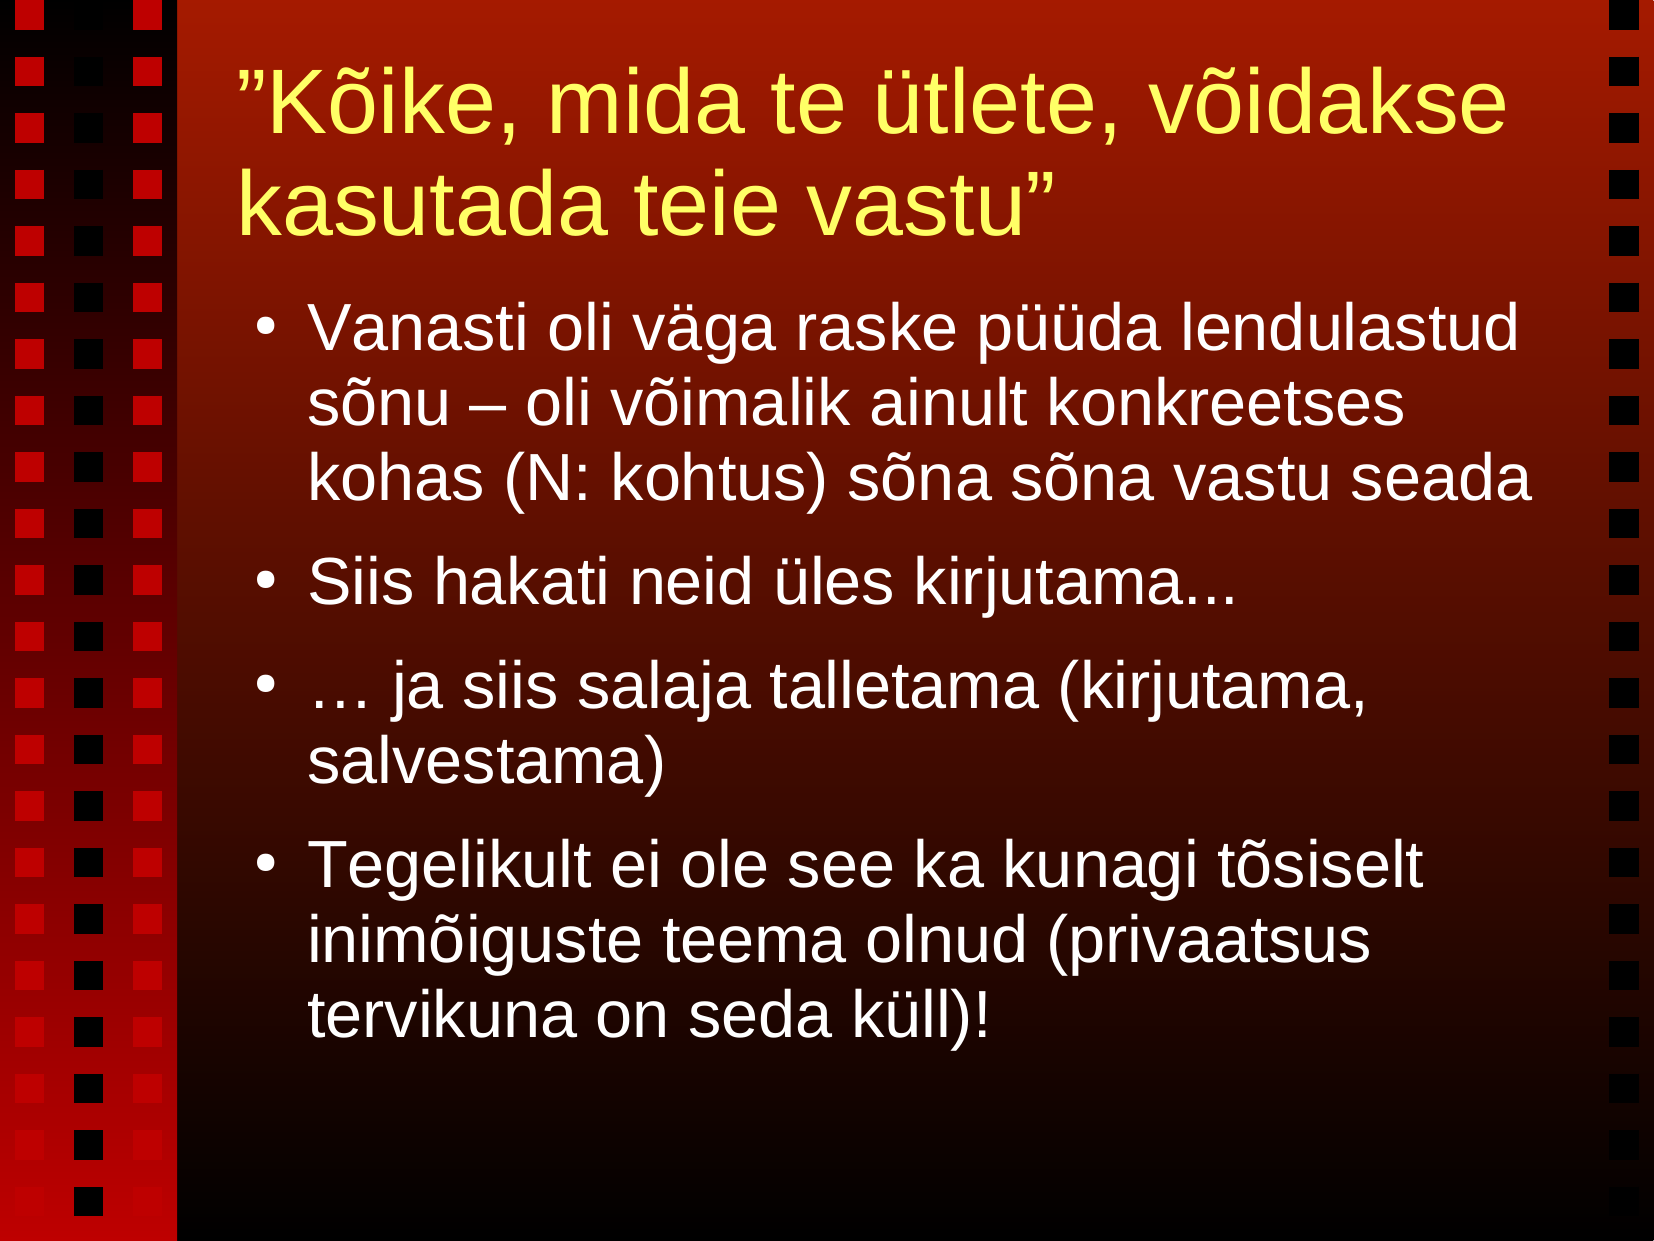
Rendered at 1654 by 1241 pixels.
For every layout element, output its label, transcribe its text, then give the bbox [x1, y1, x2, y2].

title ”Kõike, mida te ütlete, võidakse kasutada teie vastu” [236, 49, 1571, 257]
list Vanasti oli väga raske püüda lendulastud sõnu – oli võimalik ainult konkreetses kohas (N: kohtus) sõna sõna vastu seada Siis hakati neid üles kirjutama... … ja siis salaja talletama (kirjutama, salvestama) Tegelikult ei ole see ka kunagi tõsiselt inimõiguste teema olnud (privaatsus tervikuna on seda küll)! [236, 290, 1571, 1109]
